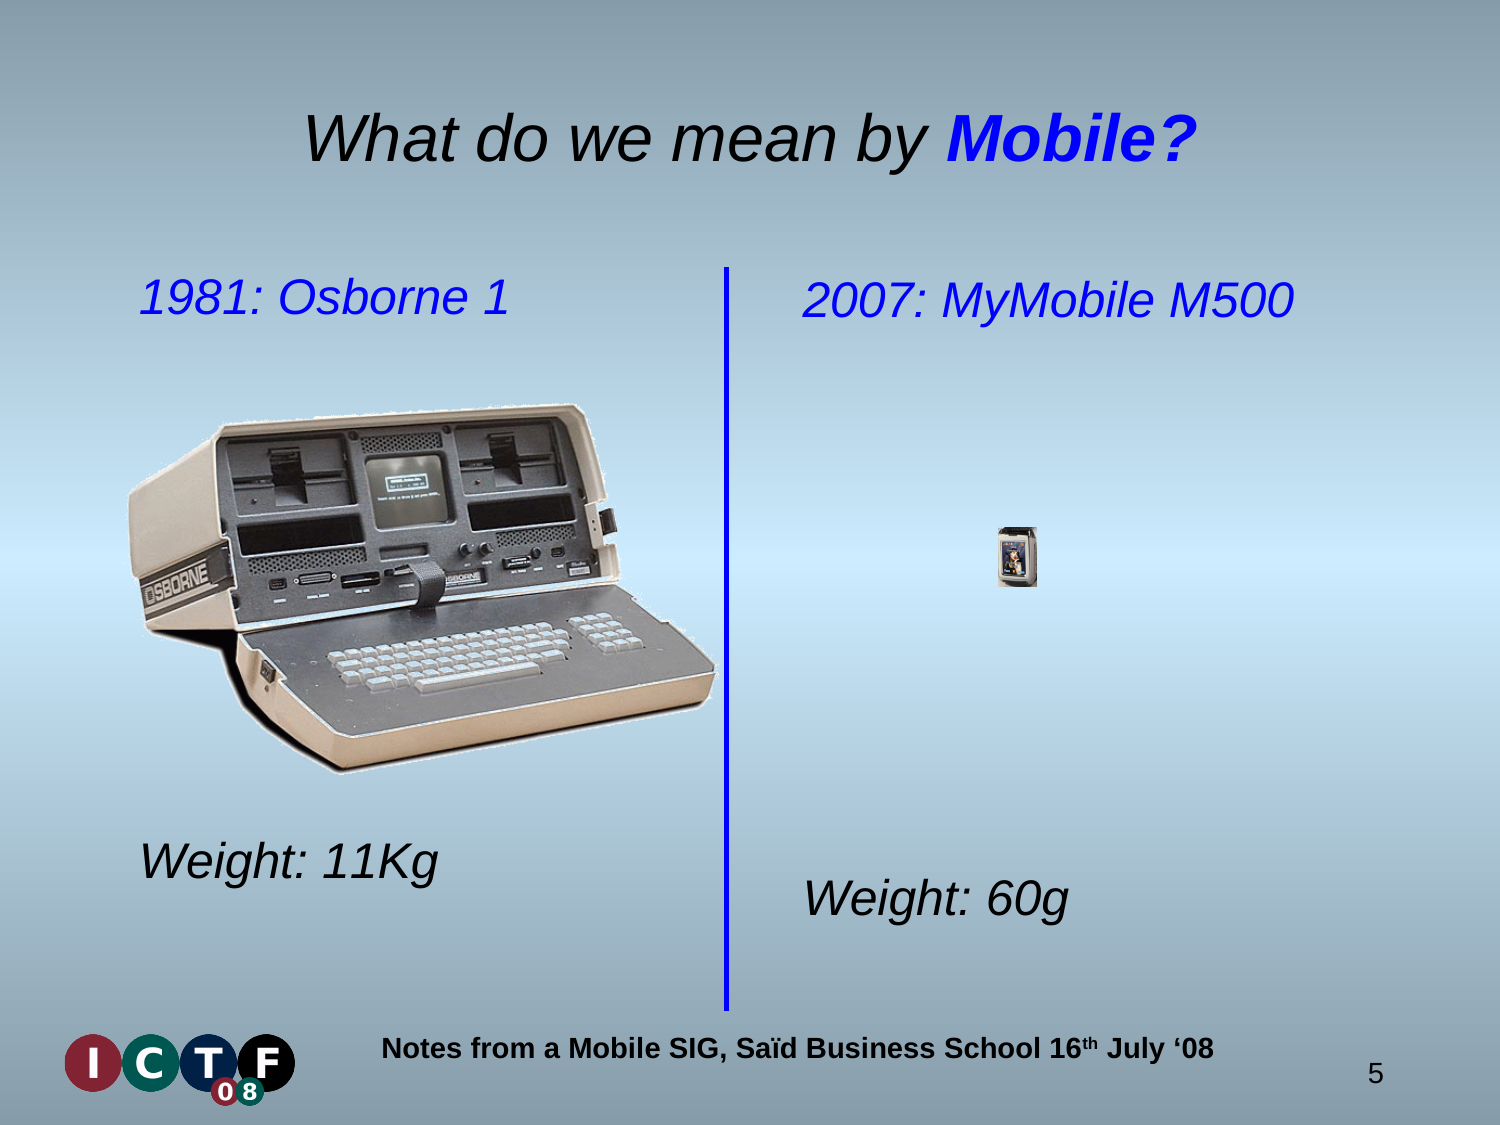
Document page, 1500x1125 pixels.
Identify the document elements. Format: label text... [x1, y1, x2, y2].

picture [998, 527, 1037, 587]
title What do we mean by Mobile? [75, 45, 1426, 233]
picture [64, 1034, 295, 1106]
picture [123, 402, 719, 775]
list 1981: Osborne 1 Weight: 11Kg [123, 267, 724, 965]
list 1981: Osborne 1 Weight: 11Kg [729, 267, 736, 965]
text_box 2007: MyMobile M500 Weight: 60g [787, 267, 1400, 965]
